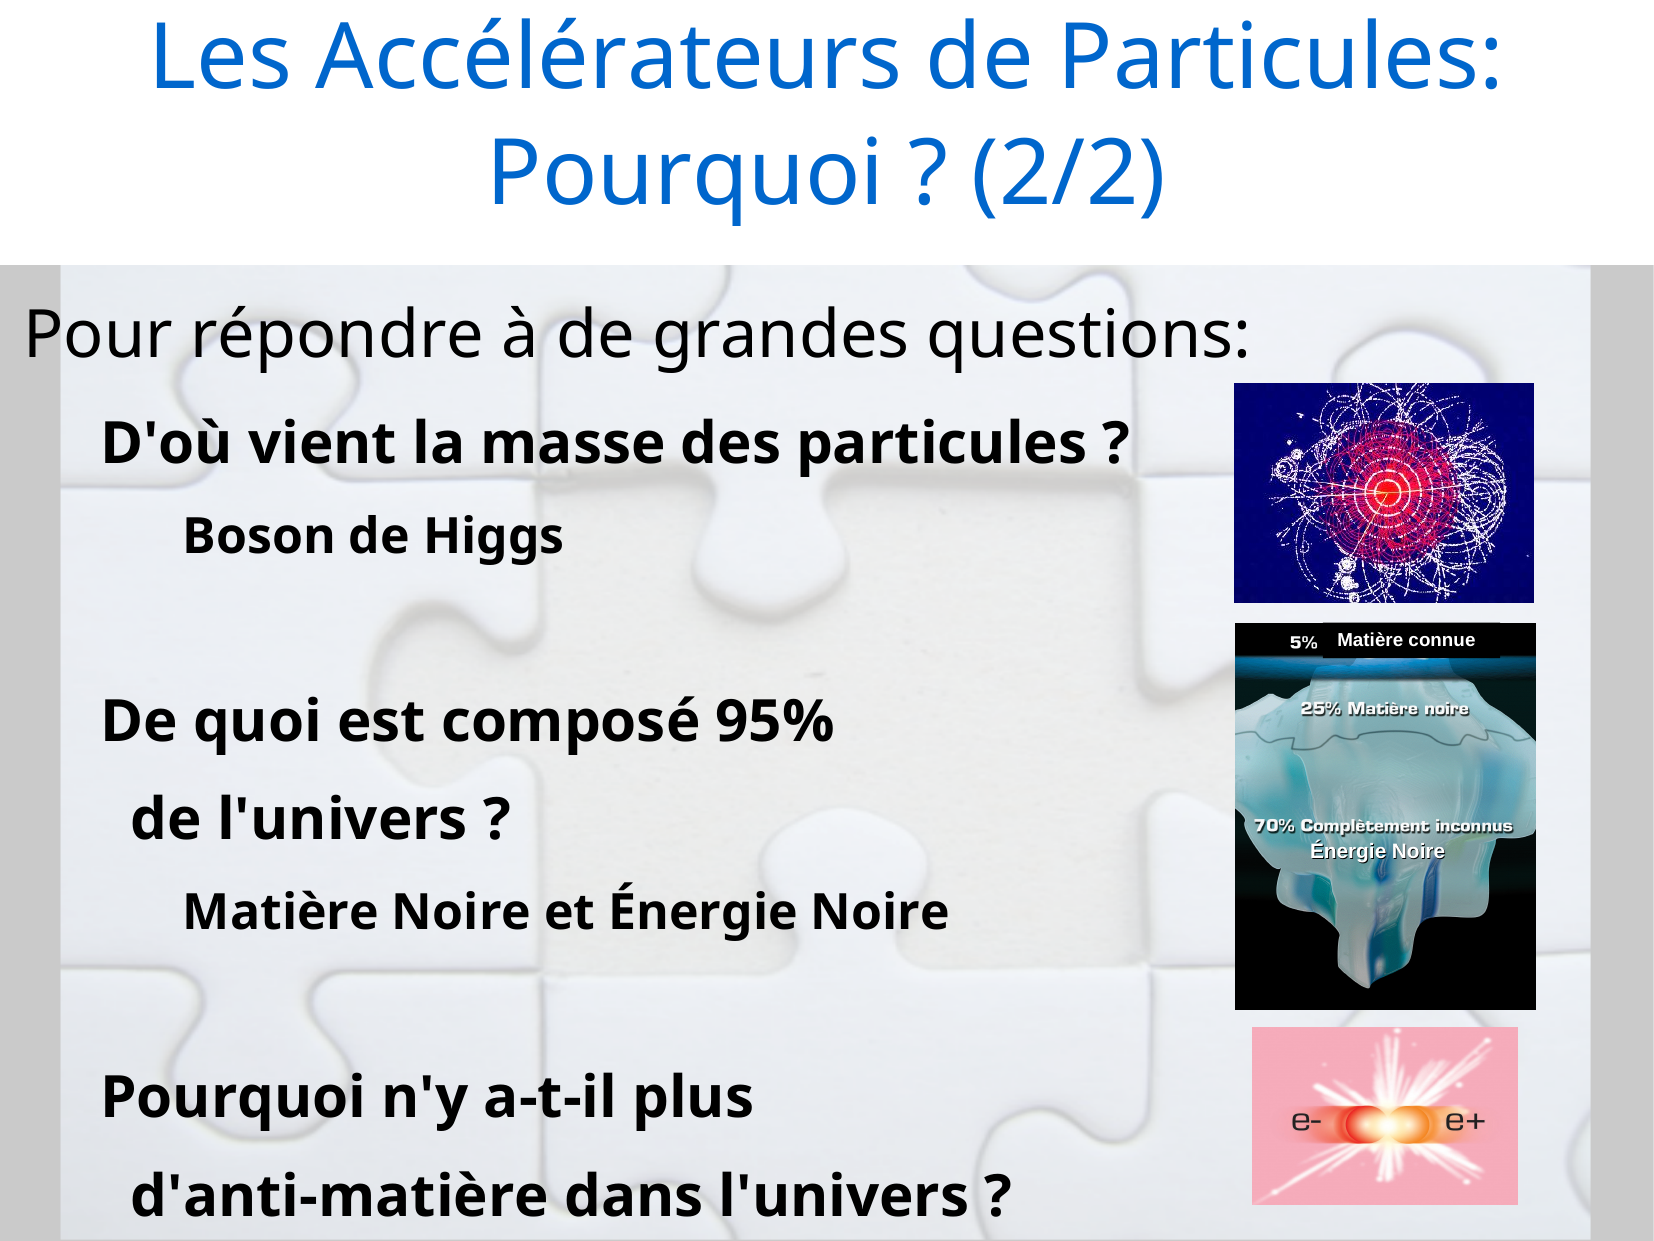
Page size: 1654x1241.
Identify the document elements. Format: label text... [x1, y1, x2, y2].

title Les Accélérateurs de Particules: Pourquoi ? (2/2)‏ [0, 8, 1654, 216]
text_box Matière connue [1322, 622, 1501, 659]
text_box Énergie Noire [1295, 832, 1460, 871]
picture [0, 265, 1654, 1241]
list Pour répondre à de grandes questions: D'où vient la masse des particules ? Boson de Higgs De quoi est composé 95% de l'univers ? Matière Noire et Énergie Noire Pourquoi n'y a-t-il plus d'anti-matière dans l'univers ? ... [5, 290, 1625, 1237]
